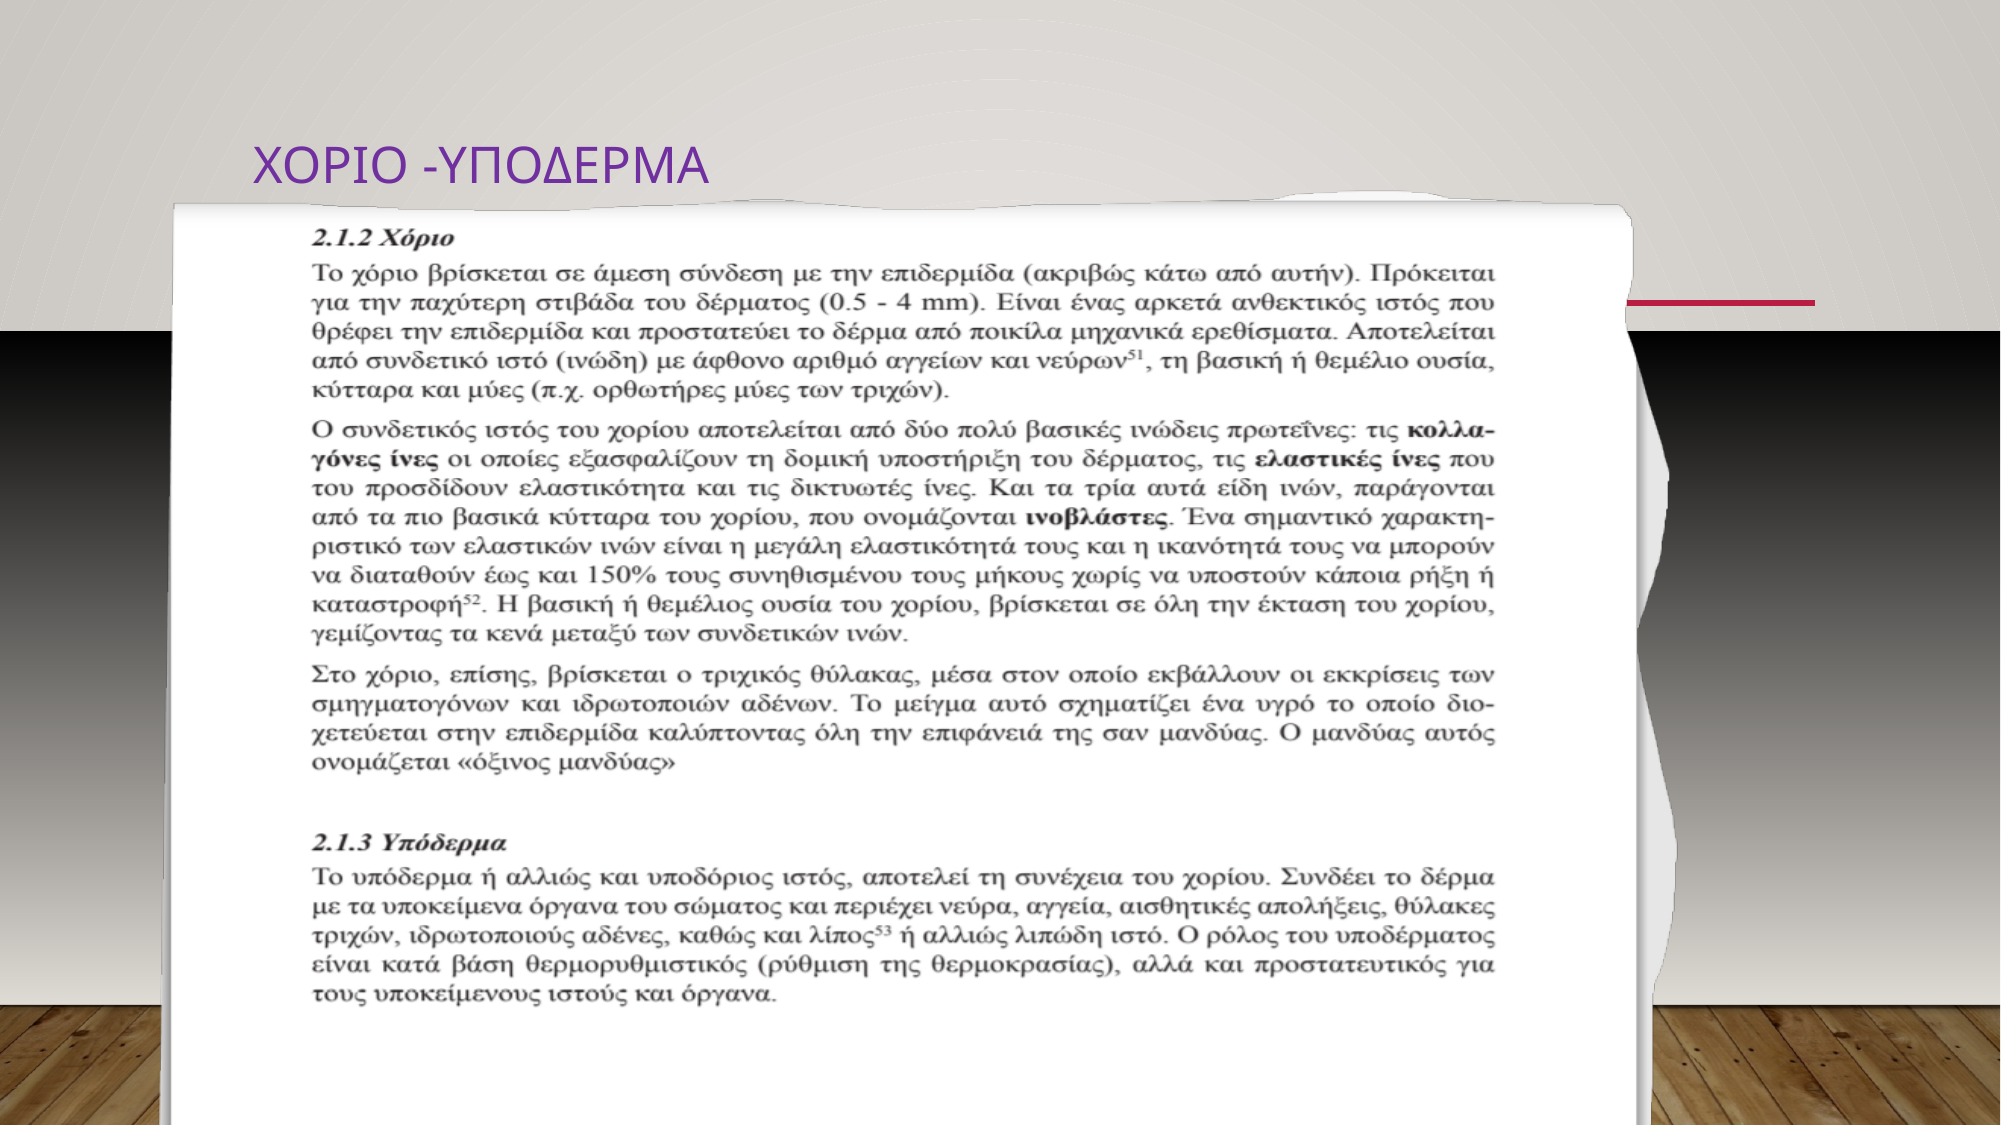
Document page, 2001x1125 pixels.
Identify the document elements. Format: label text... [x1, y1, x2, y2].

title ΧοΡΙΟ -ΥΠΟΔΕΡΜΑ [238, 131, 836, 185]
picture [150, 185, 1685, 1125]
